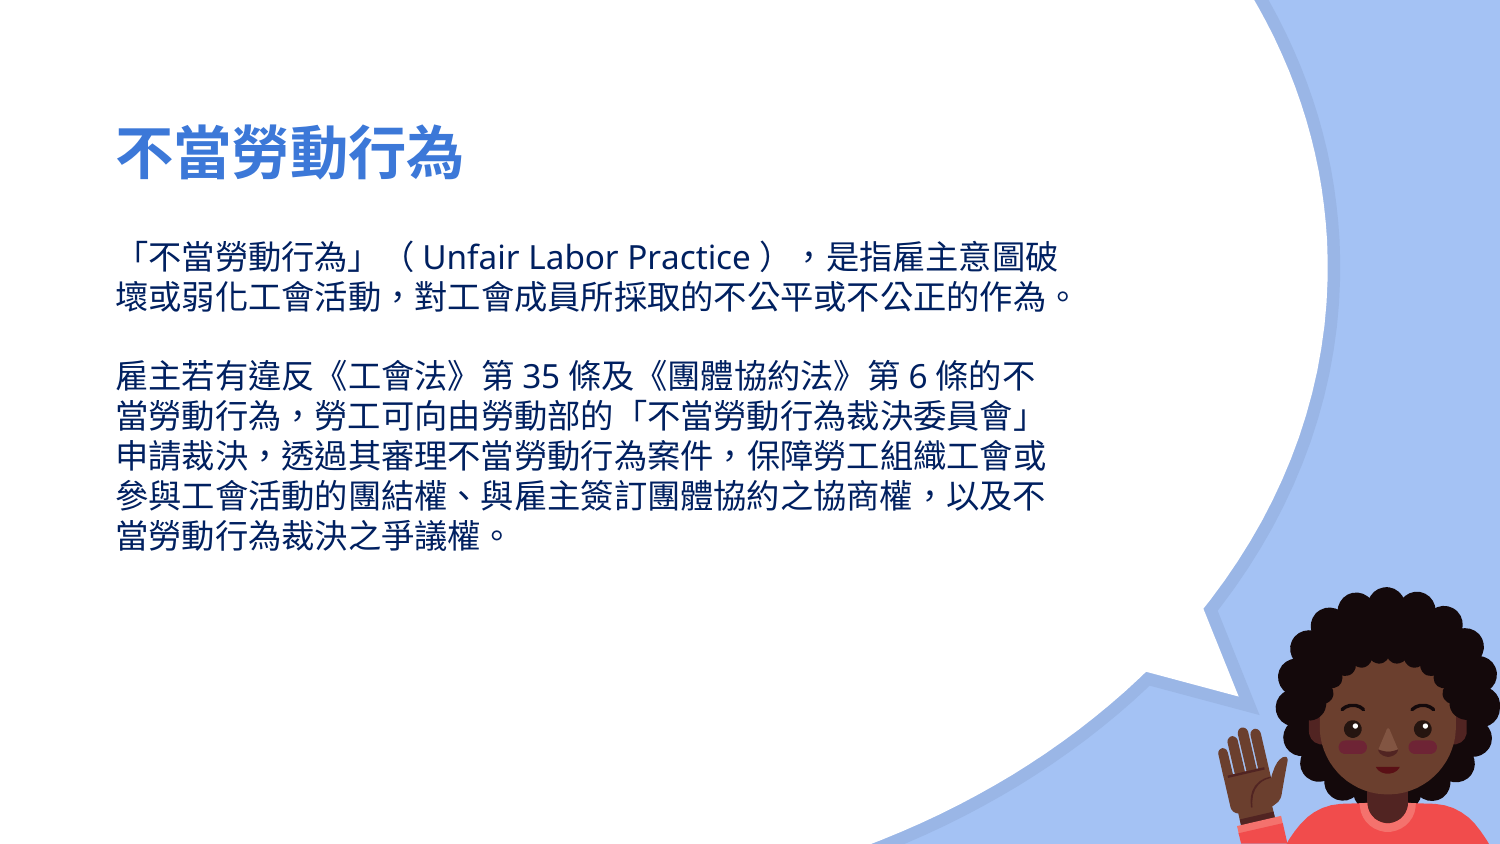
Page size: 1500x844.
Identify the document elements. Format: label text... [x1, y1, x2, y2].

list 「不當勞動行為」（Unfair Labor Practice），是指雇主意圖破壞或弱化工會活動，對工會成員所採取的不公平或不公正的作為。 雇主若有違反《工會法》第35條及《團體協約法》第6條的不當勞動行為，勞工可向由勞動部的「不當勞動行為裁決委員會」申請裁決，透過其審理不當勞動行為案件，保障勞工組織工會或參與工會活動的團結權、與雇主簽訂團體協約之協商權，以及不當勞動行為裁決之爭議權。 [100, 221, 1080, 753]
text_box [1218, 587, 1500, 844]
title 不當勞動行為 [100, 79, 1080, 202]
